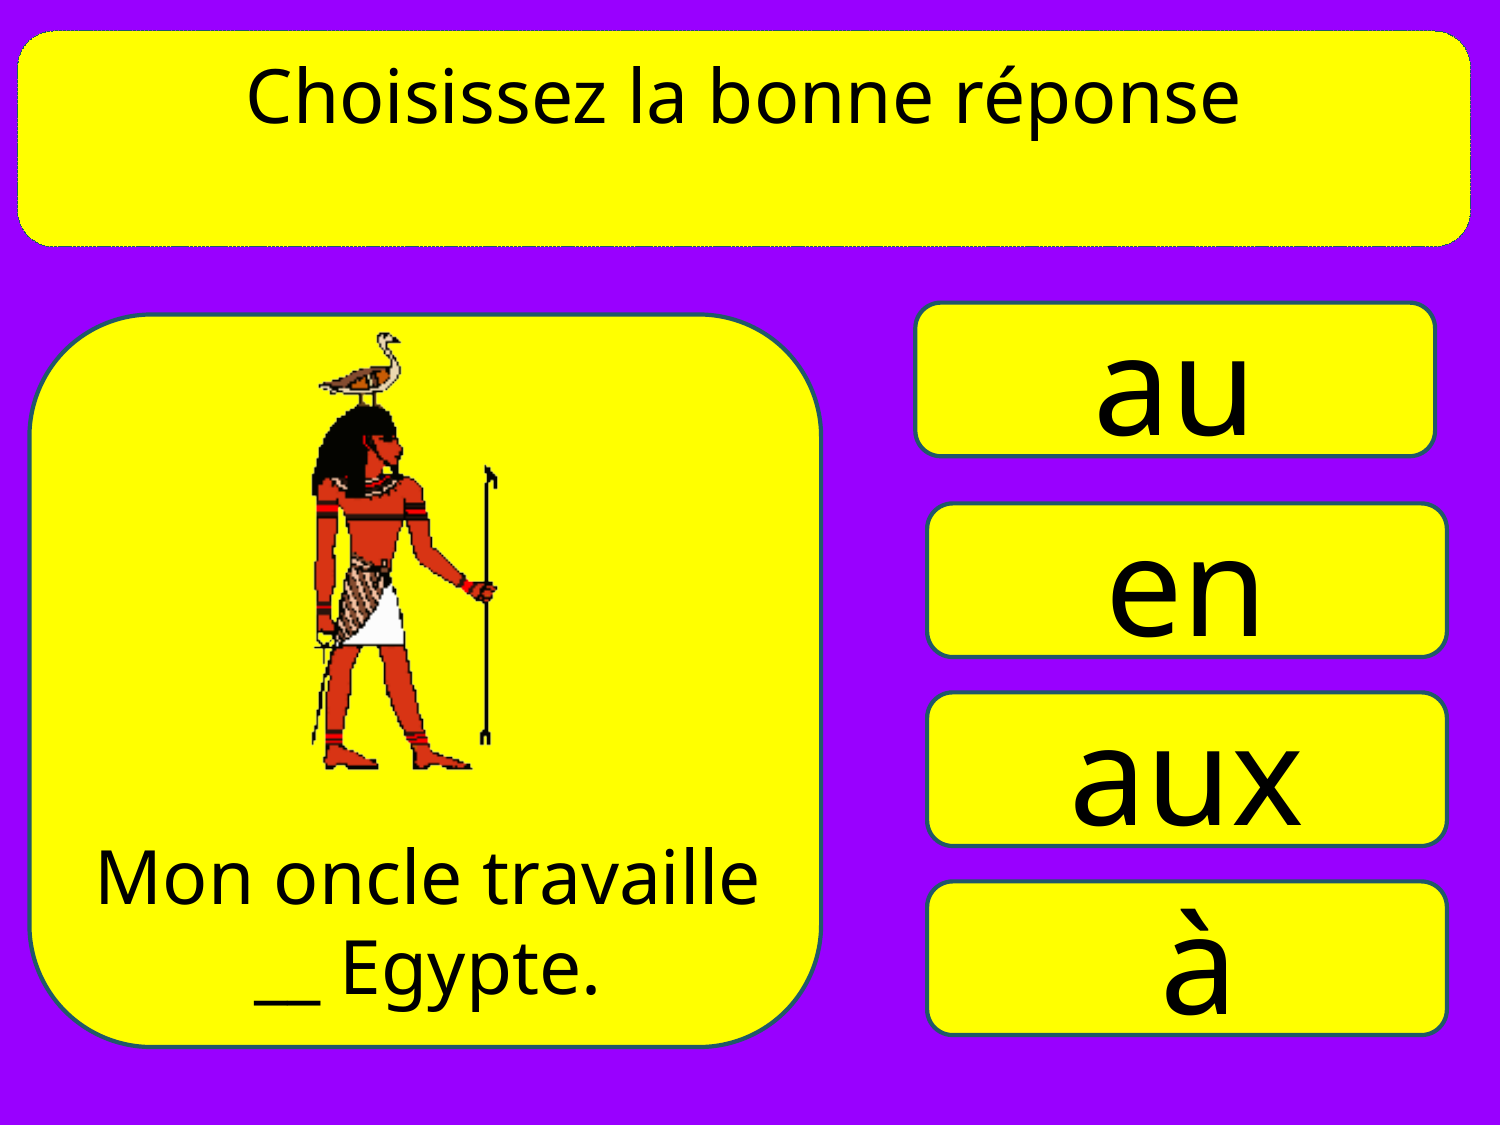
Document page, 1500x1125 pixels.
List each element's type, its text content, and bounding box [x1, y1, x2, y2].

text_box Mon oncle travaille __ Egypte. [0, 822, 857, 1018]
text_box [29, 314, 822, 822]
text_box en [986, 491, 1388, 672]
text_box aux [986, 680, 1388, 861]
text_box [1400, 881, 1447, 1036]
text_box [927, 692, 986, 847]
text_box à [997, 869, 1400, 1050]
text_box [1388, 503, 1447, 658]
text_box [72, 1018, 779, 1048]
text_box [927, 881, 997, 1036]
text_box au [974, 290, 1376, 471]
text_box [927, 503, 986, 658]
text_box [1376, 302, 1436, 457]
text_box [915, 302, 974, 457]
text_box Choisissez la bonne réponse [17, 30, 1471, 247]
text_box [1388, 692, 1447, 847]
picture [301, 326, 561, 775]
